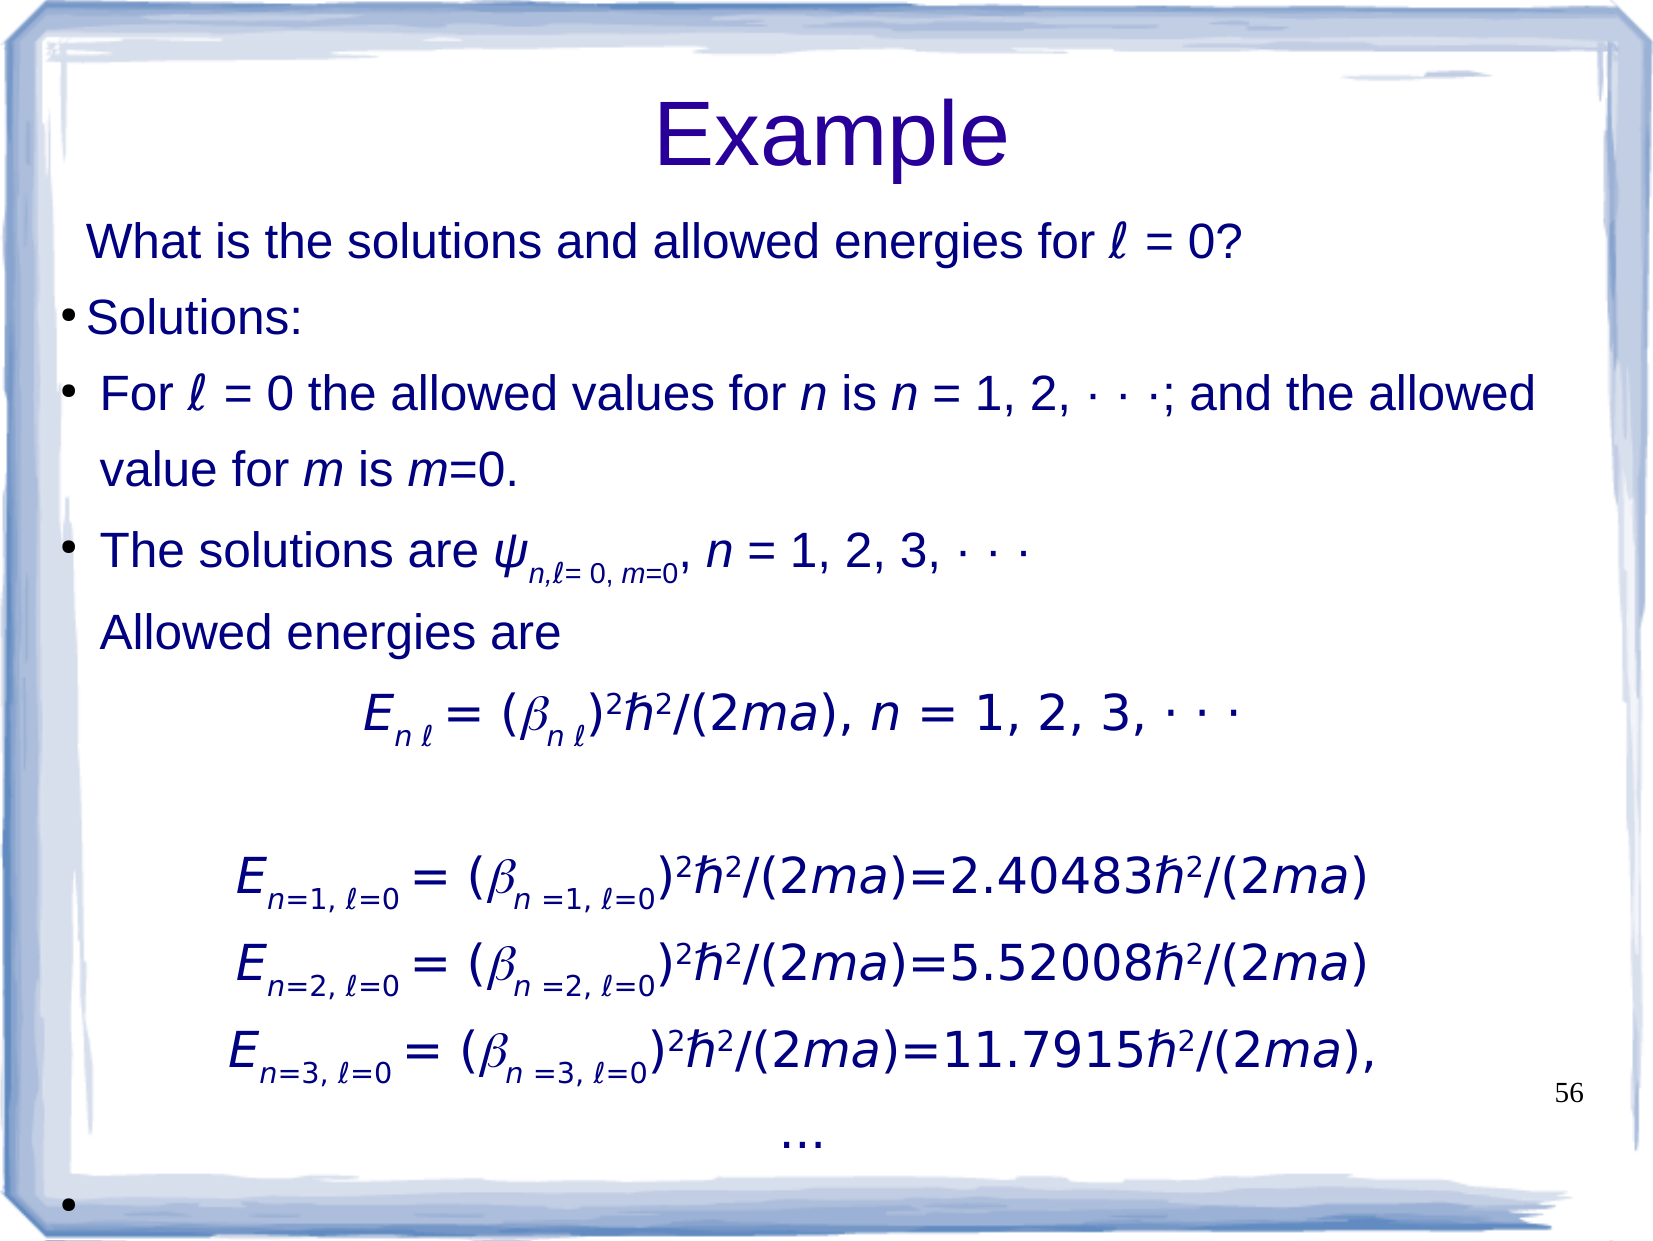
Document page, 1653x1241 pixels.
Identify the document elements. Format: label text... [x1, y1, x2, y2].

title Example [90, 75, 1574, 196]
picture [0, 0, 1653, 1241]
list What is the solutions and allowed energies for ℓ = 0? Solutions: For ℓ = 0 the allowed values for n is n = 1, 2, · · ·; and the allowed value for m is m=0. The solutions are ψn,ℓ= 0, m=0, n = 1, 2, 3, · · · Allowed energies are En ℓ = (bn ℓ)2ℏ2/(2ma), n = 1, 2, 3, · · · En=1, ℓ=0 = (bn =1, ℓ=0)2ℏ2/(2ma)=2.40483ℏ2/(2ma) En=2, ℓ=0 = (bn =2, ℓ=0)2ℏ2/(2ma)=5.52008ℏ2/(2ma) En=3, ℓ=0 = (bn =3, ℓ=0)2ℏ2/(2ma)=11.7915ℏ2/(2ma), ... [60, 210, 1546, 1201]
